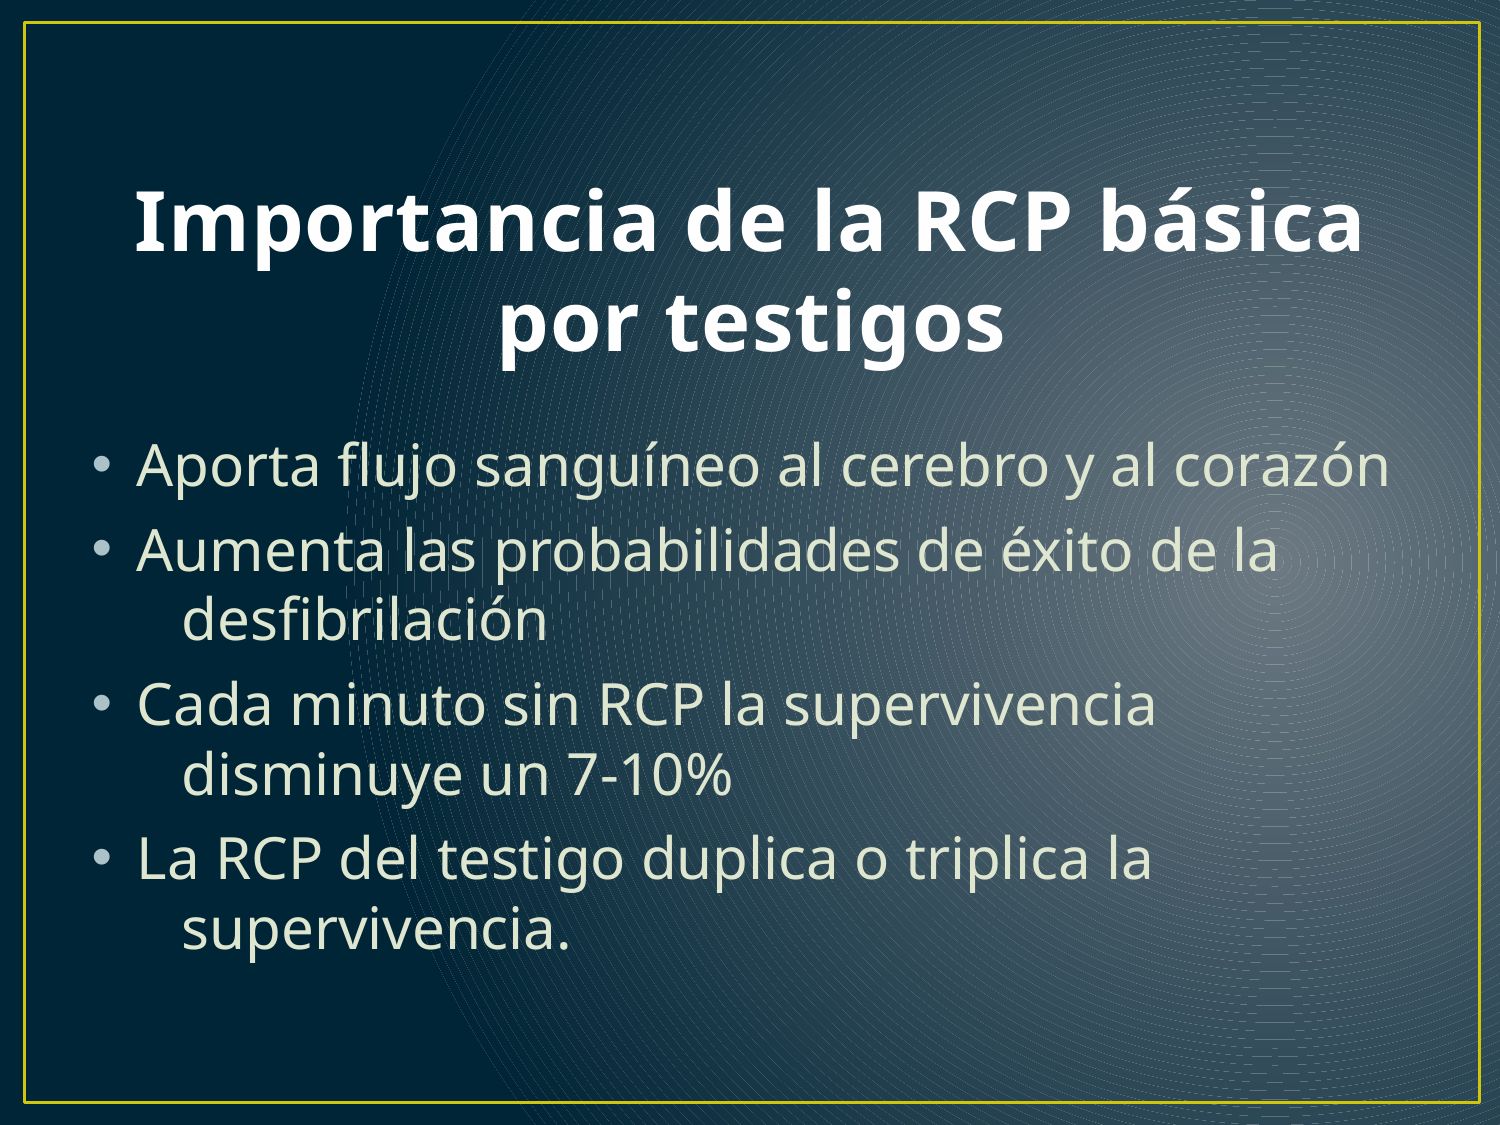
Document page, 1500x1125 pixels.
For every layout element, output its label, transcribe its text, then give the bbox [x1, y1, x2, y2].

title Importancia de la RCP básica por testigos [76, 160, 1427, 349]
list Aporta flujo sanguíneo al cerebro y al corazón Aumenta las probabilidades de éxito de la desfibrilación Cada minuto sin RCP la supervivencia disminuye un 7-10% La RCP del testigo duplica o triplica la supervivencia. [76, 420, 1427, 1022]
